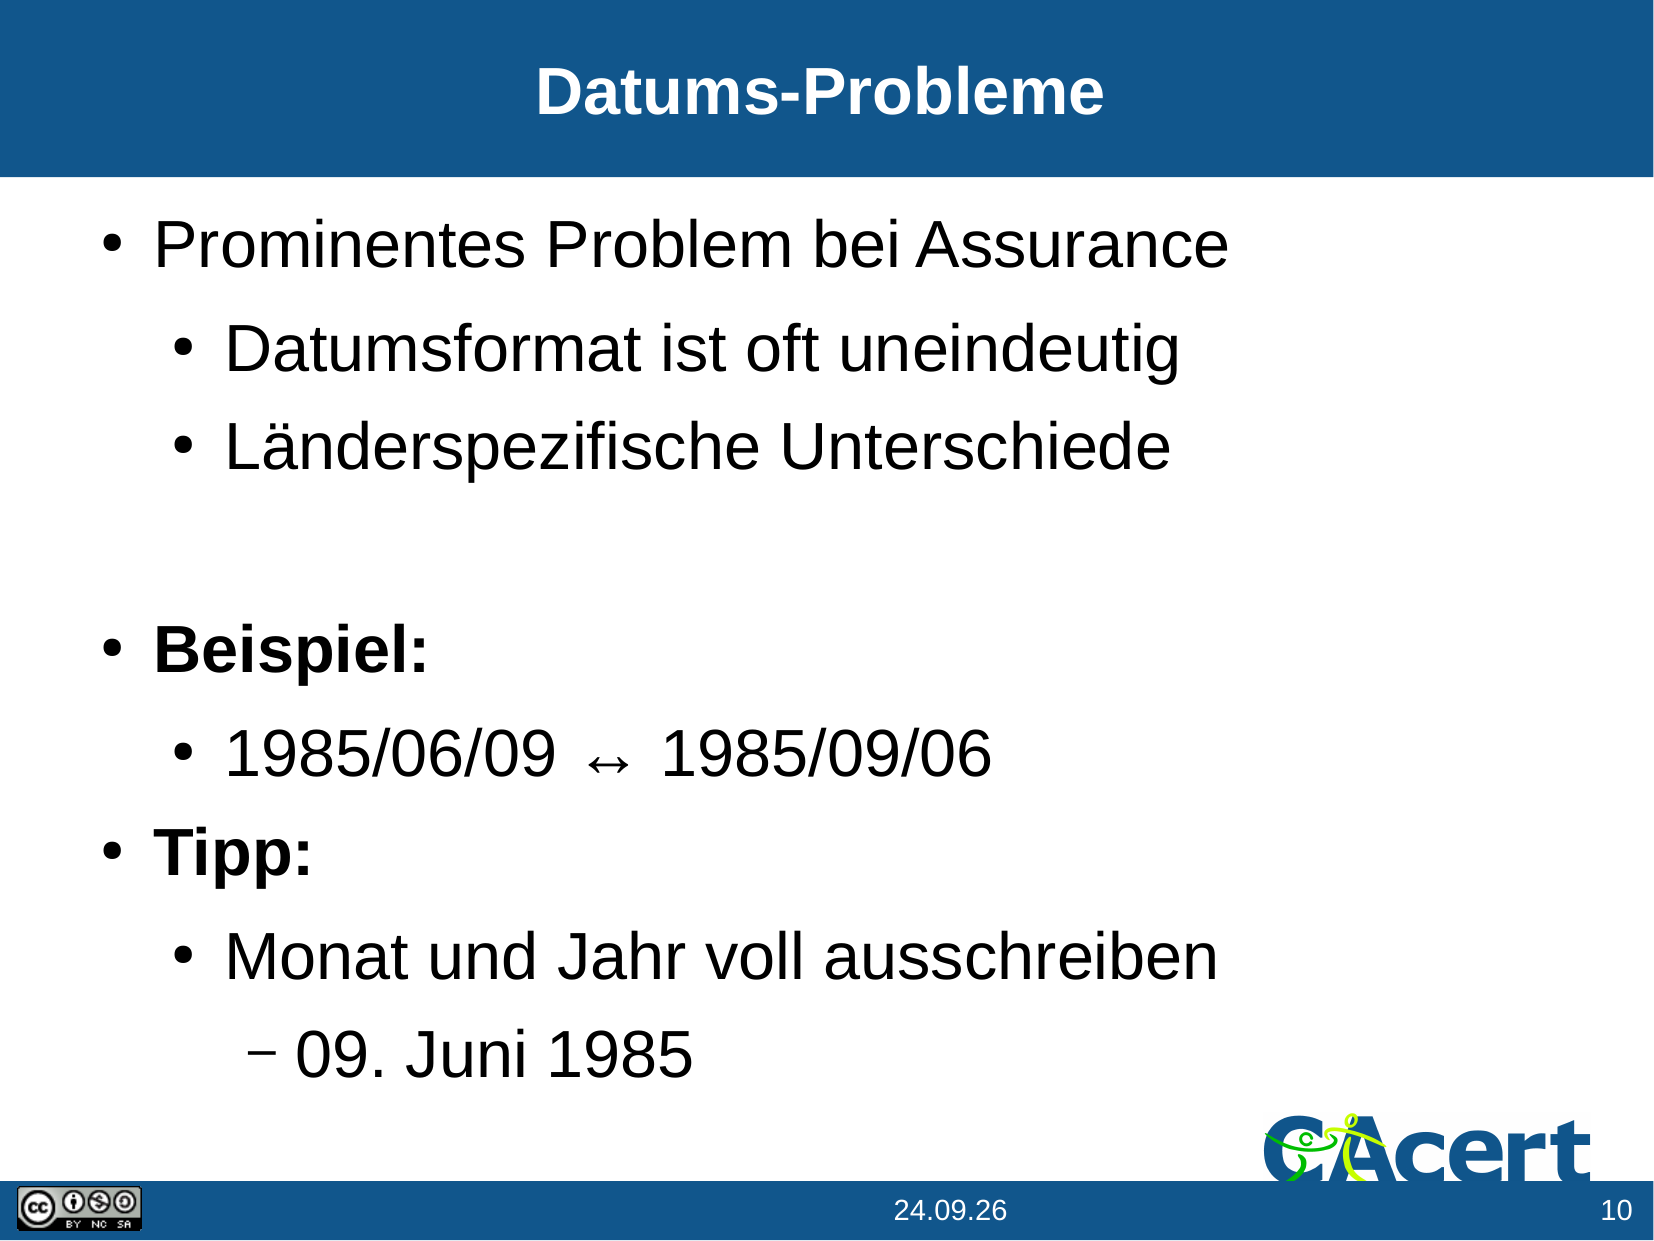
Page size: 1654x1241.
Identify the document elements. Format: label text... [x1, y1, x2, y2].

picture [17, 1186, 142, 1231]
list Prominentes Problem bei Assurance Datumsformat ist oft uneindeutig Länderspezifische Unterschiede Beispiel: 1985/06/09 ↔ 1985/09/06 Tipp: Monat und Jahr voll ausschreiben 09. Juni 1985 [82, 206, 1571, 1093]
picture [1263, 1112, 1591, 1181]
title Datums-Probleme [76, 17, 1565, 166]
